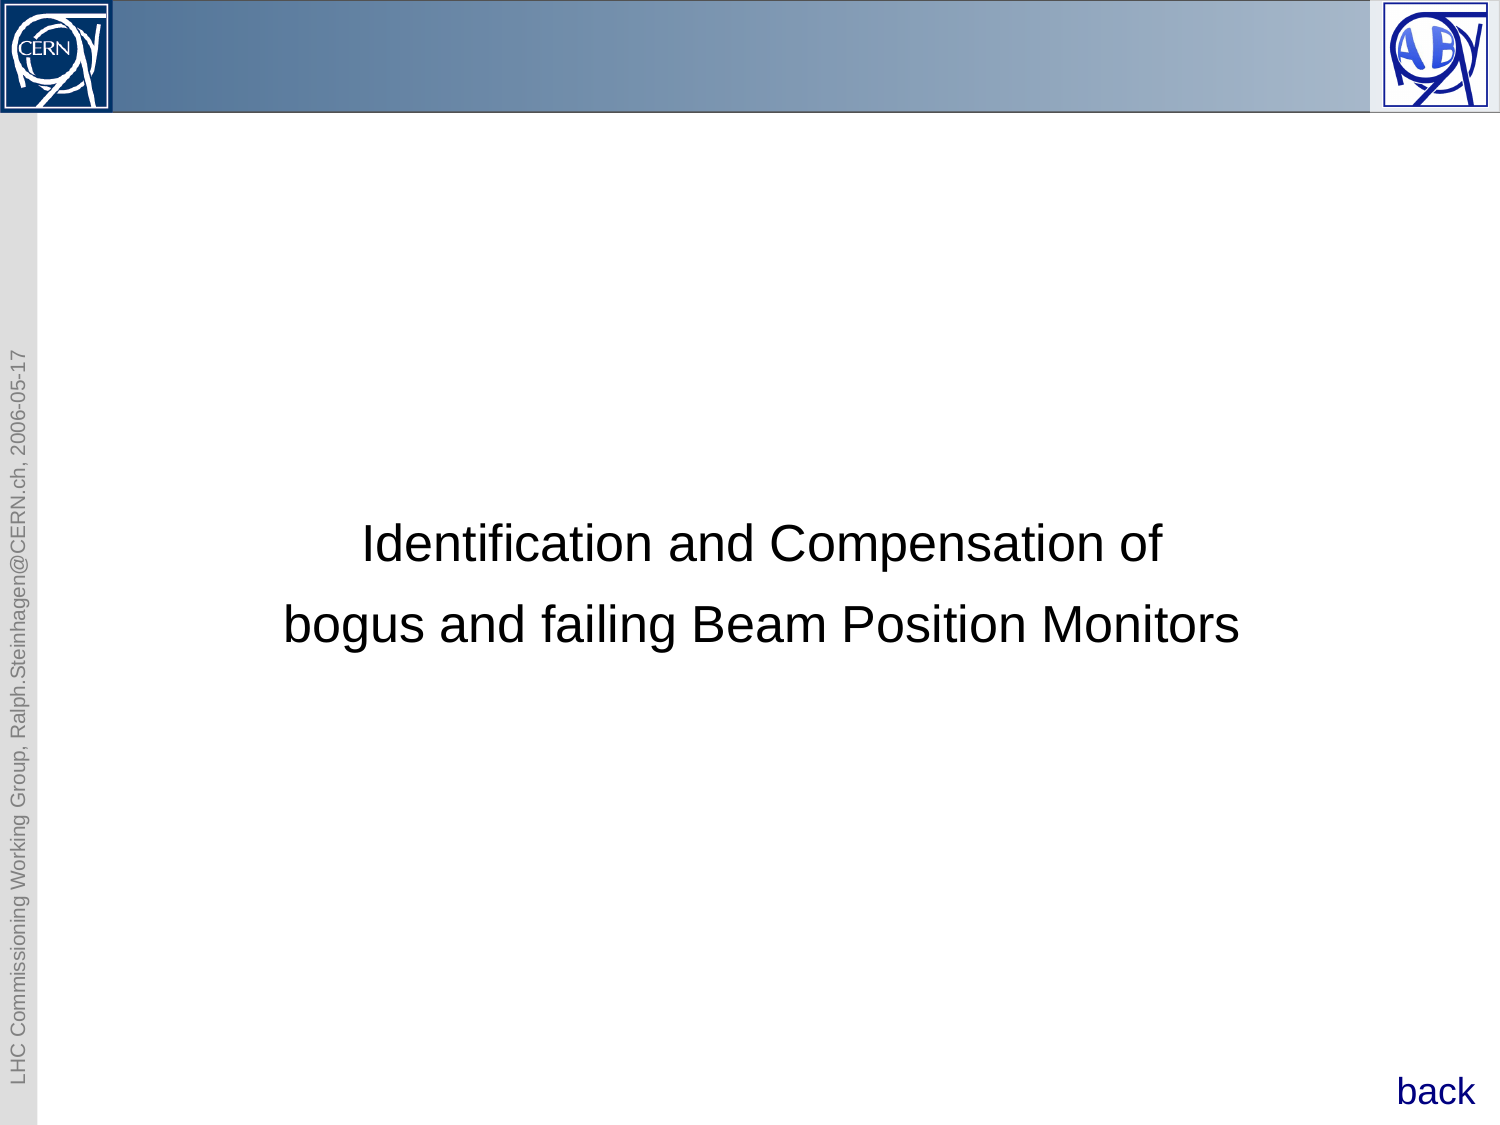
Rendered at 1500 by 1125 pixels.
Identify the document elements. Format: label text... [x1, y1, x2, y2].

title [150, 0, 1201, 113]
picture [0, 0, 113, 113]
subtitle Identification and Compensation of bogus and failing Beam Position Monitors [87, 137, 1438, 1030]
picture [1382, 1, 1489, 108]
text_box back [1381, 1062, 1500, 1120]
